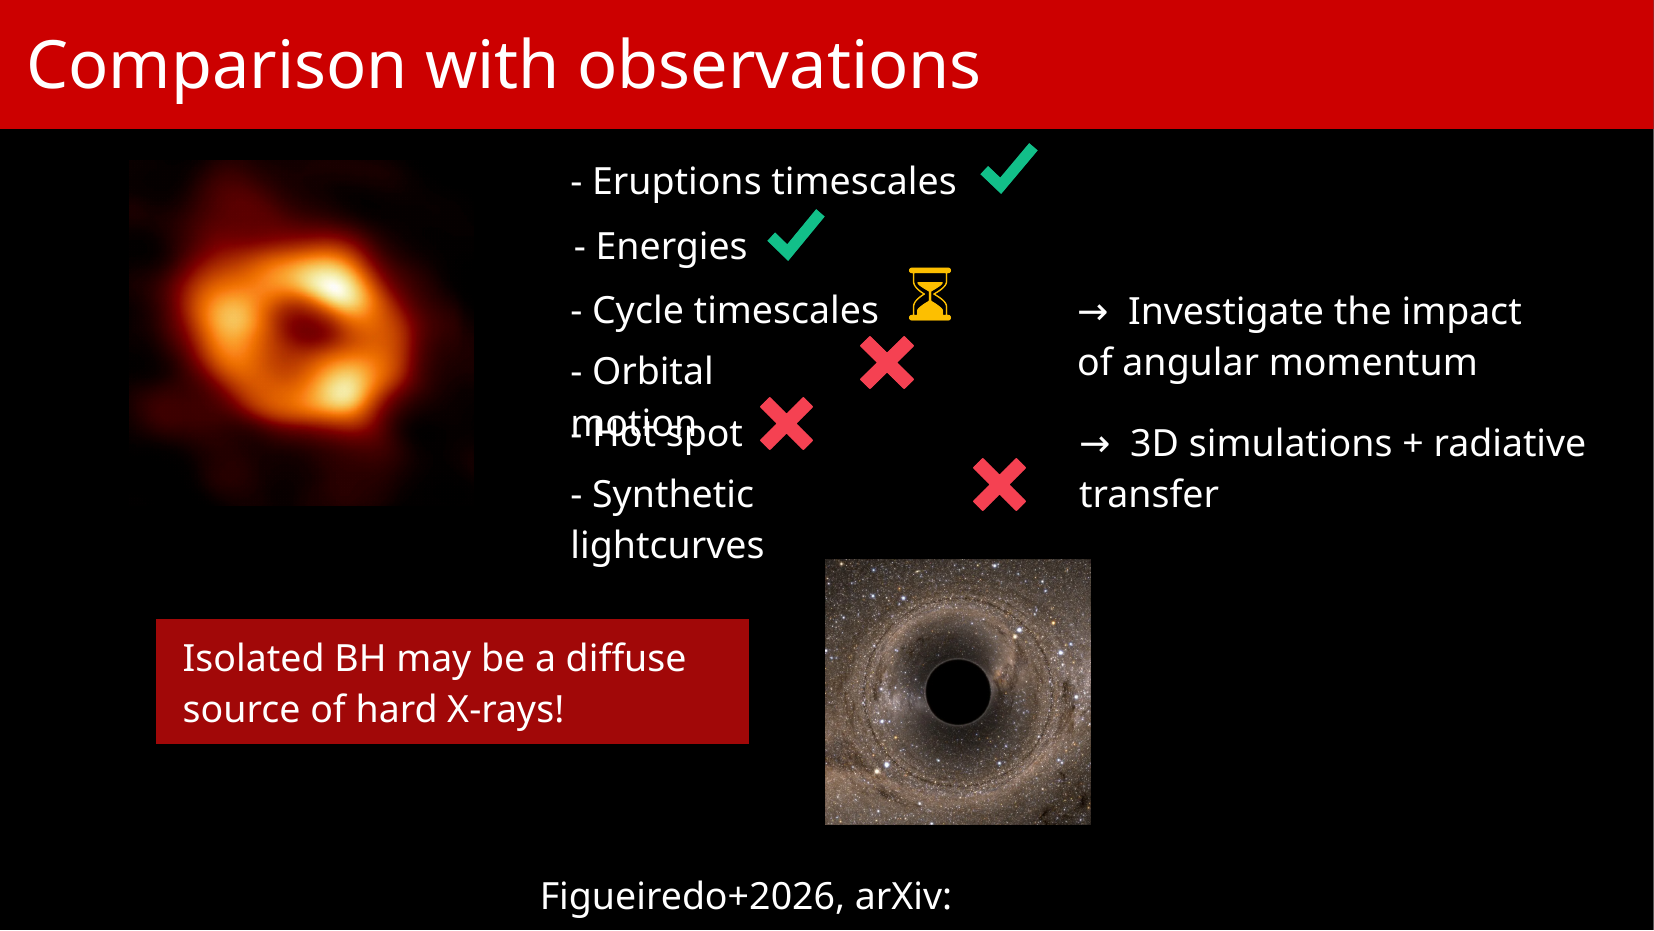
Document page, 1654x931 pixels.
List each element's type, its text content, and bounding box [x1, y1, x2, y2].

text_box - Eruptions timescales [555, 147, 1010, 211]
picture [767, 211, 825, 264]
text_box Isolated BH may be a diffuse source of hard X-rays! [168, 600, 744, 766]
title Comparison with observations [26, 9, 1567, 113]
text_box Figueiredo+2026, arXiv: 2602.04519 [525, 862, 1163, 919]
text_box - Cycle timescales [555, 276, 1010, 341]
text_box - Orbital motion [555, 337, 860, 398]
picture [129, 160, 474, 506]
picture [860, 341, 914, 389]
text_box - Synthetic lightcurves [555, 460, 972, 523]
text_box - Hot spot [555, 398, 860, 460]
text_box [155, 618, 168, 745]
text_box [744, 618, 750, 745]
text_box → Investigate the impact of angular momentum [1062, 277, 1576, 394]
picture [825, 559, 1091, 826]
picture [760, 397, 813, 450]
picture [973, 458, 1026, 511]
picture [980, 140, 1038, 197]
picture [902, 266, 958, 322]
text_box - Energies [559, 212, 785, 276]
text_box → 3D simulations + radiative transfer [1064, 409, 1613, 526]
